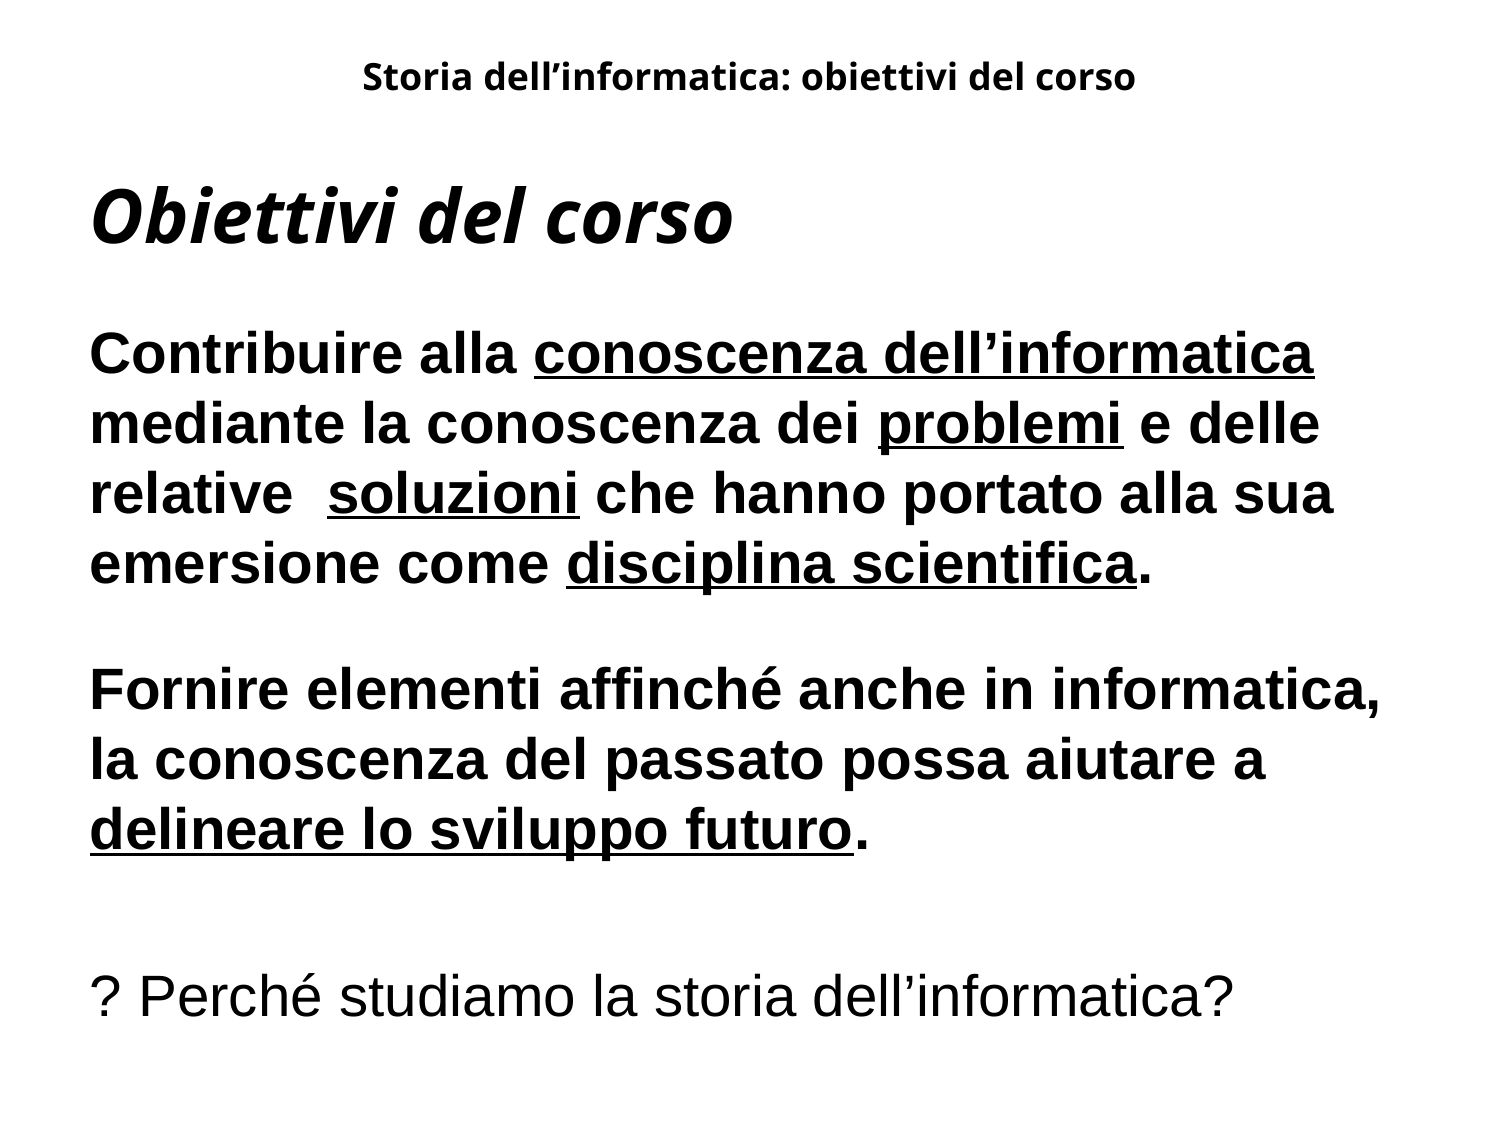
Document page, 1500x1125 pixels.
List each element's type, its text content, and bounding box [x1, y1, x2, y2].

title Storia dell’informatica: obiettivi del corso [75, 45, 1425, 126]
list Obiettivi del corso Contribuire alla conoscenza dell’informatica mediante la conoscenza dei problemi e delle relative soluzioni che hanno portato alla sua emersione come disciplina scientifica. Fornire elementi affinché anche in informatica, la conoscenza del passato possa aiutare a delineare lo sviluppo futuro. ? Perché studiamo la storia dell’informatica? [75, 160, 1425, 1106]
